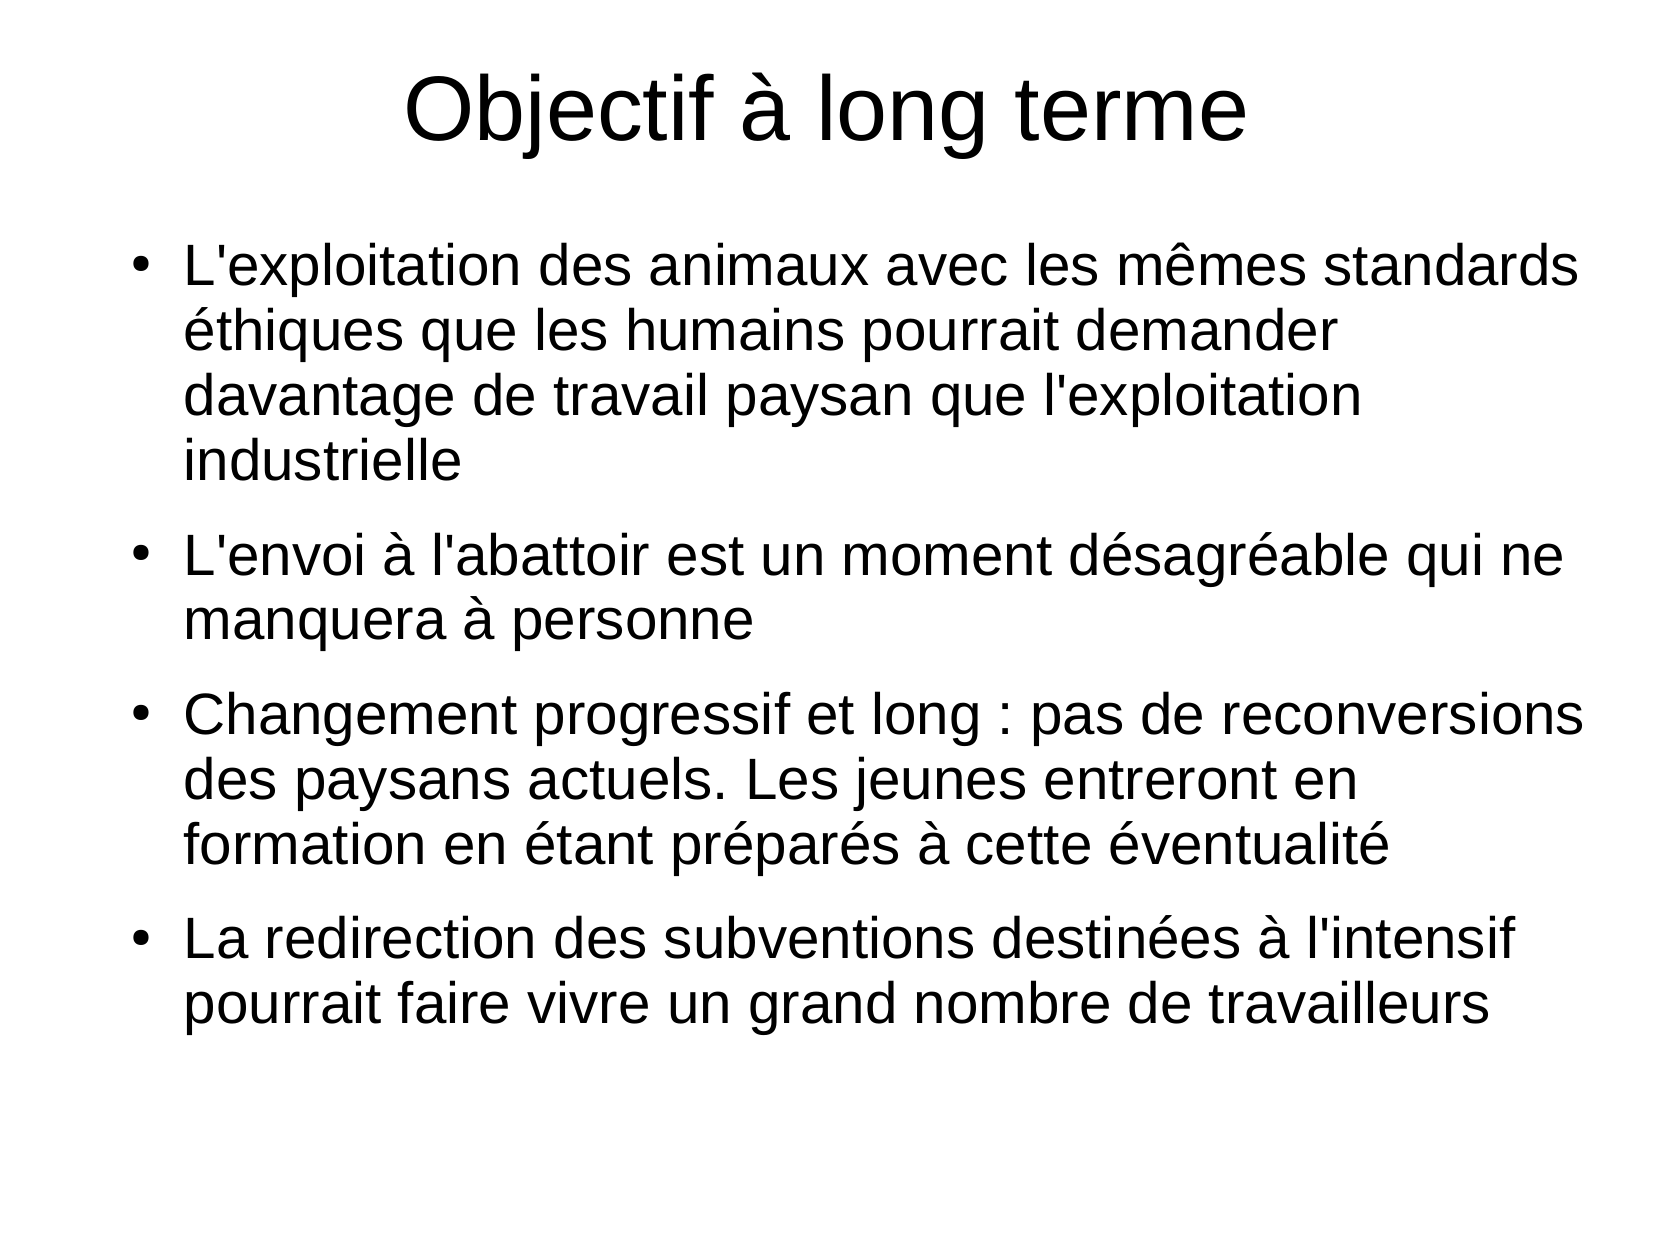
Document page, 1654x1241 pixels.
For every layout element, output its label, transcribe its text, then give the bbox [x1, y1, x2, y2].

list L'exploitation des animaux avec les mêmes standards éthiques que les humains pourrait demander davantage de travail paysan que l'exploitation industrielle L'envoi à l'abattoir est un moment désagréable qui ne manquera à personne Changement progressif et long : pas de reconversions des paysans actuels. Les jeunes entreront en formation en étant préparés à cette éventualité La redirection des subventions destinées à l'intensif pourrait faire vivre un grand nombre de travailleurs [112, 232, 1602, 1241]
title Objectif à long terme [82, 5, 1571, 213]
